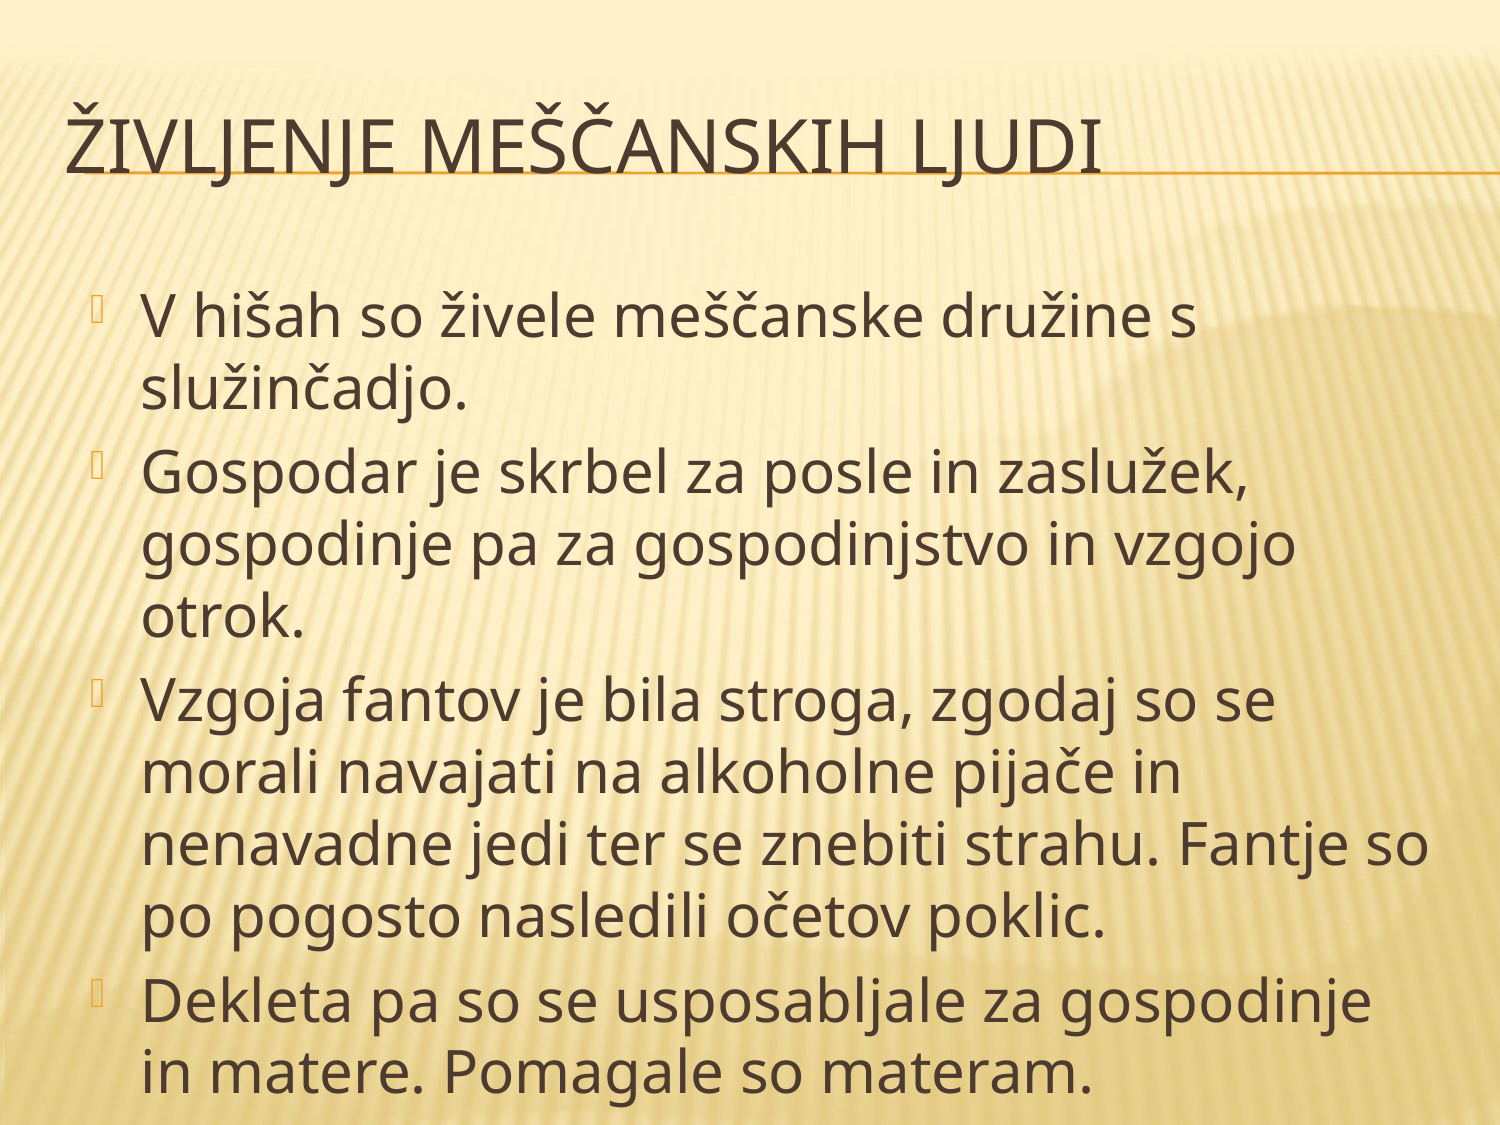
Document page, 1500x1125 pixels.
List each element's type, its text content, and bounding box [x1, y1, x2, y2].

title ŽIVLJENJE MEŠČANSKIH LJUDI [50, 75, 1475, 213]
picture [0, 0, 1500, 1125]
list V hišah so živele meščanske družine s služinčadjo. Gospodar je skrbel za posle in zaslužek, gospodinje pa za gospodinjstvo in vzgojo otrok. Vzgoja fantov je bila stroga, zgodaj so se morali navajati na alkoholne pijače in nenavadne jedi ter se znebiti strahu. Fantje so po pogosto nasledili očetov poklic. Dekleta pa so se usposabljale za gospodinje in matere. Pomagale so materam. [75, 270, 1447, 1125]
